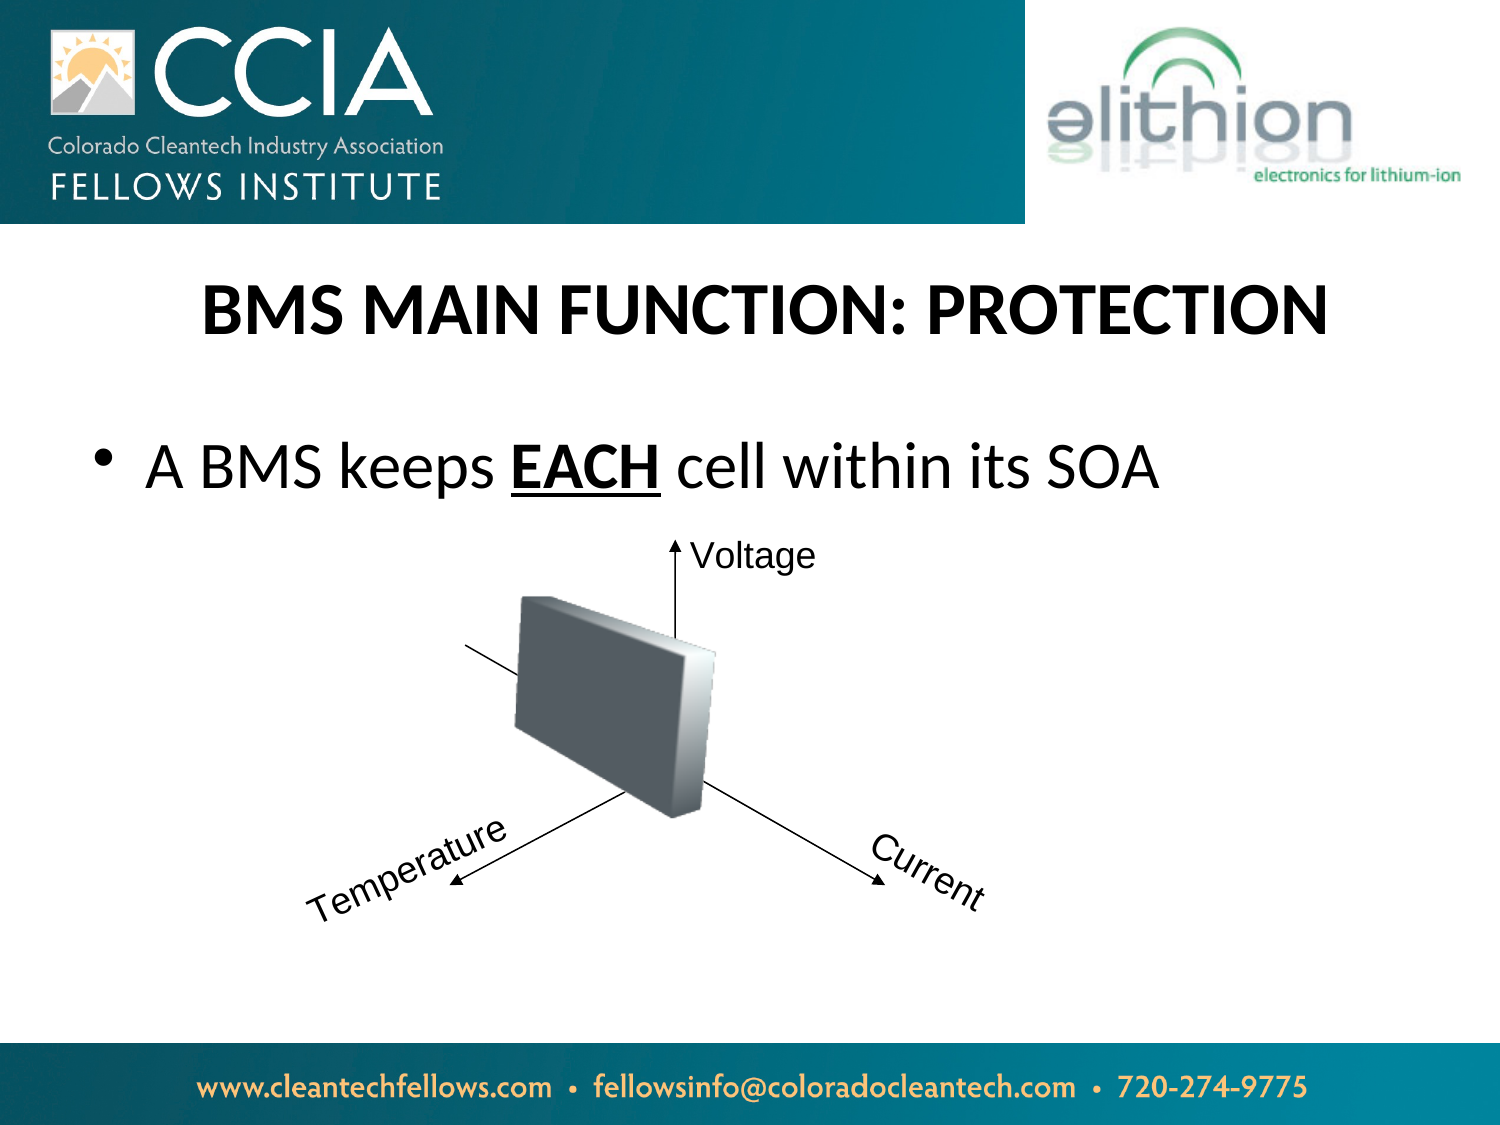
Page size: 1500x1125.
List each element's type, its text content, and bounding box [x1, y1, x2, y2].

picture [0, 1043, 1500, 1125]
picture [0, 0, 1500, 224]
picture [469, 576, 751, 826]
text_box Voltage [675, 524, 885, 582]
text_box Current [840, 806, 1011, 945]
text_box A BMS keeps EACH cell within its SOA [75, 420, 1426, 1021]
text_box Temperature [283, 772, 569, 946]
text_box BMS MAIN FUNCTION: PROTECTION [75, 257, 1441, 350]
